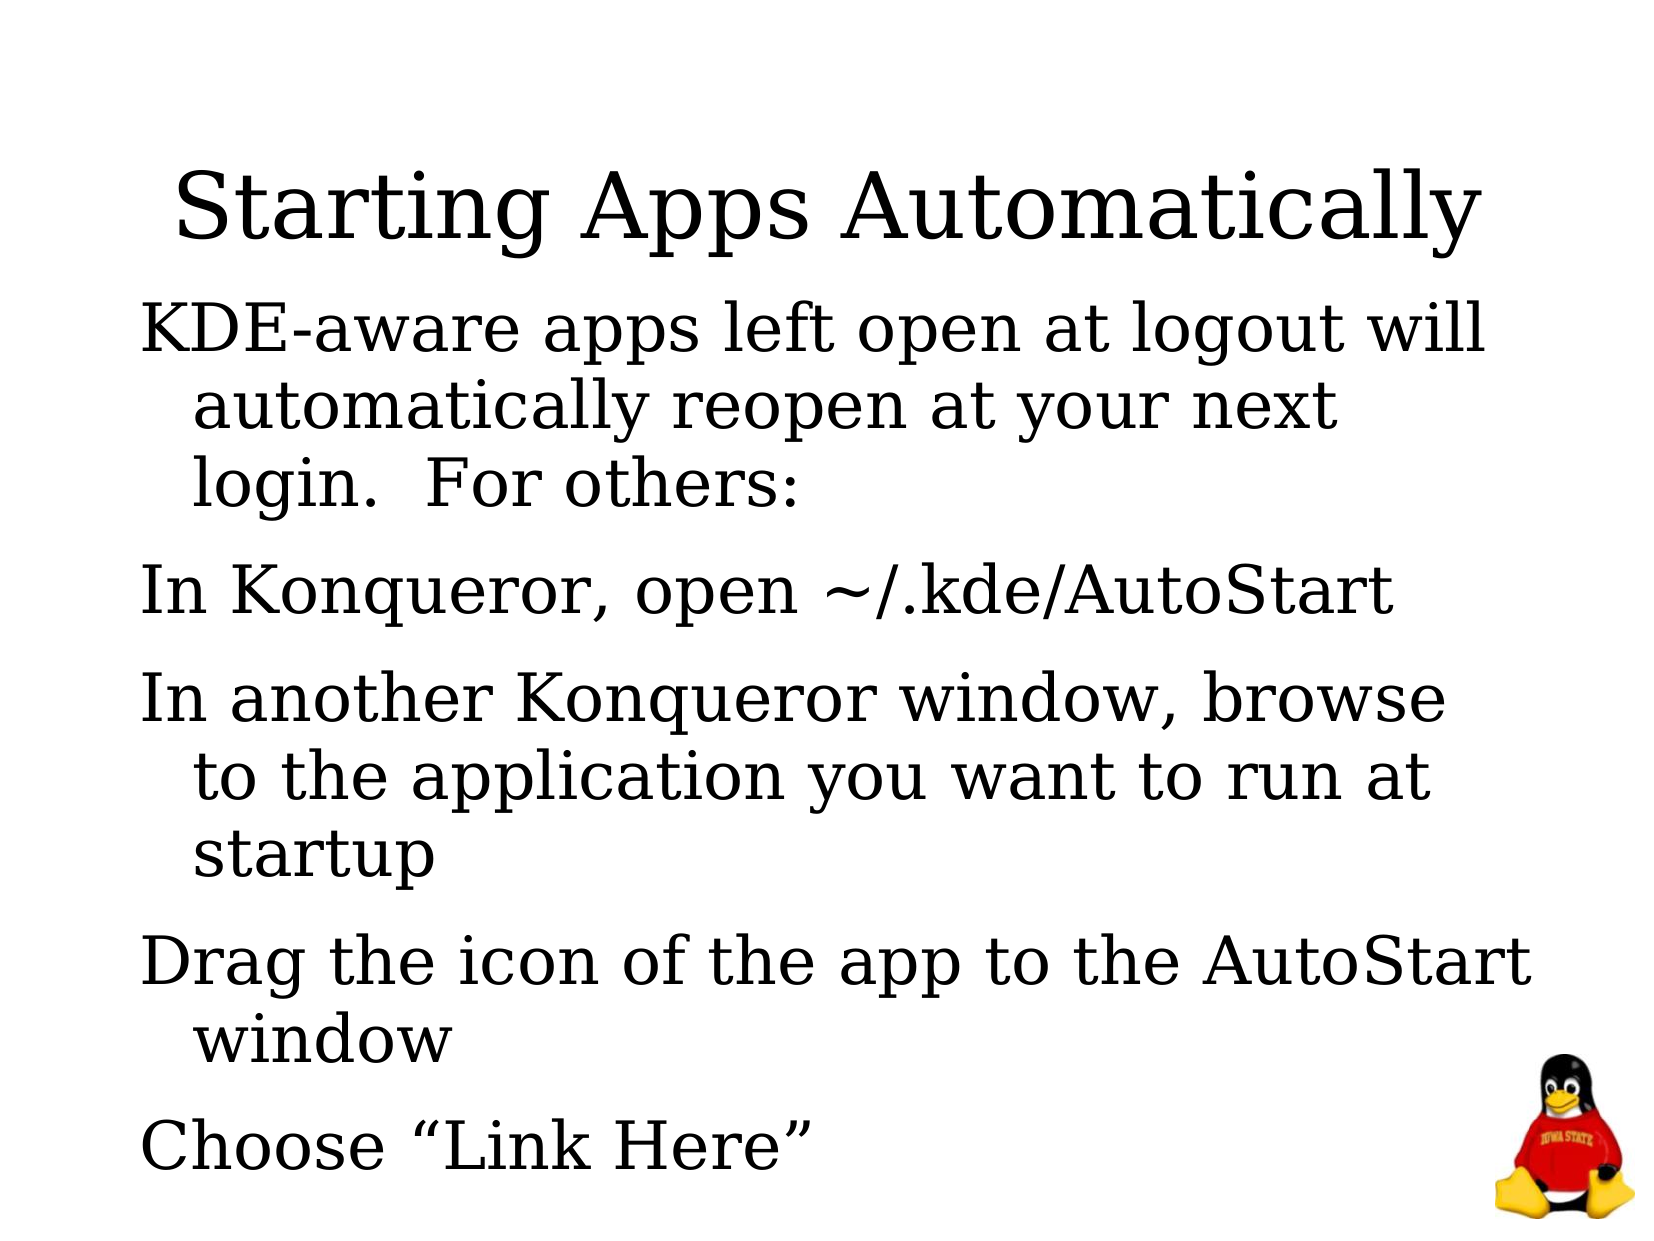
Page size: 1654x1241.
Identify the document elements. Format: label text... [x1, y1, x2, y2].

picture [1495, 1054, 1635, 1219]
list KDE-aware apps left open at logout will automatically reopen at your next login. For others: In Konqueror, open ~/.kde/AutoStart In another Konqueror window, browse to the application you want to run at startup Drag the icon of the app to the AutoStart window Choose “Link Here” [121, 289, 1534, 1189]
title Starting Apps Automatically [121, 102, 1534, 289]
